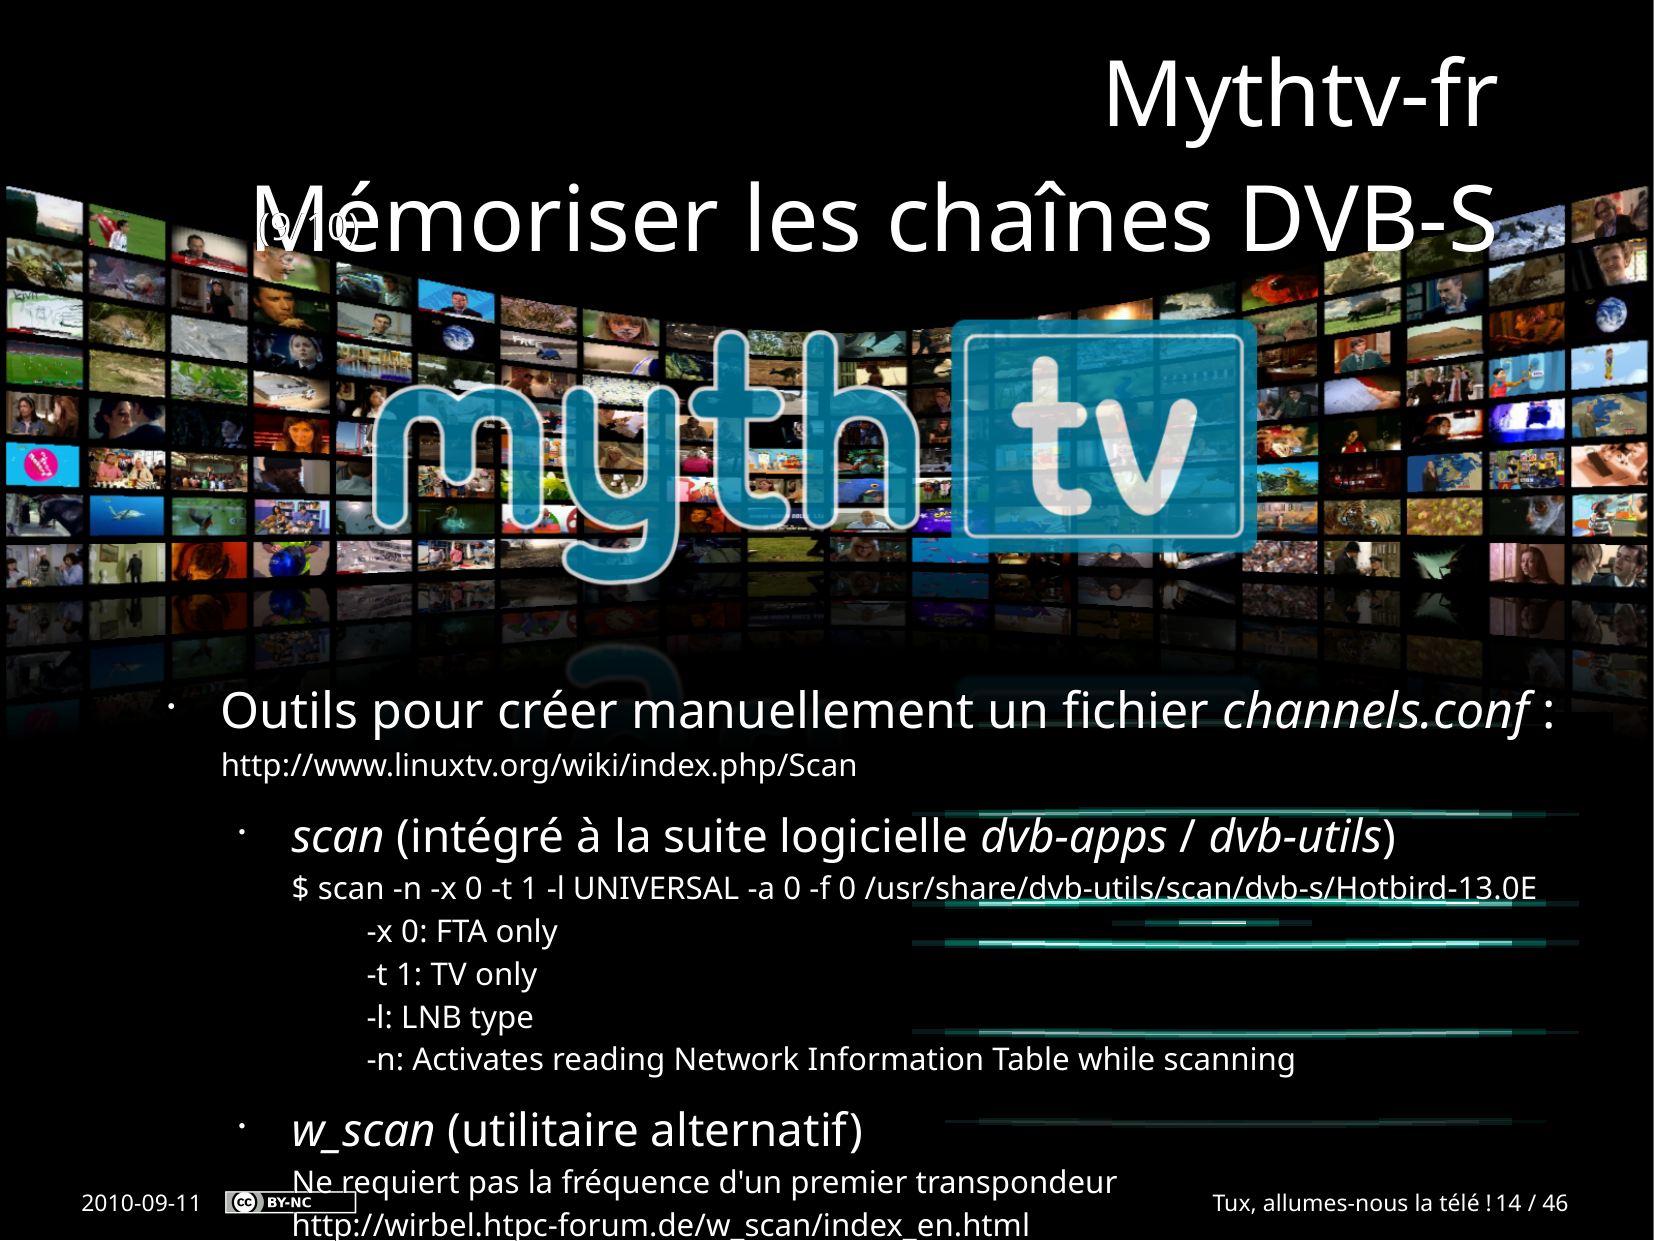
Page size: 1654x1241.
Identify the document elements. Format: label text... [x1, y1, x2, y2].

list Outils pour créer manuellement un fichier channels.conf : http://www.linuxtv.org/wiki/index.php/Scan scan (intégré à la suite logicielle dvb-apps / dvb-utils) $ scan -n -x 0 -t 1 -l UNIVERSAL -a 0 -f 0 /usr/share/dvb-utils/scan/dvb-s/Hotbird-13.0E -x 0: FTA only -t 1: TV only -l: LNB type -n: Activates reading Network Information Table while scanning w_scan (utilitaire alternatif) Ne requiert pas la fréquence d'un premier transpondeur http://wirbel.htpc-forum.de/w_scan/index_en.html [150, 675, 1571, 1162]
picture [518, 1221, 528, 1233]
picture [338, 1221, 347, 1233]
picture [0, 0, 1654, 1240]
text_box (9/10) [244, 193, 395, 252]
title Mythtv-fr Mémoriser les chaînes DVB-S [82, 47, 1501, 259]
